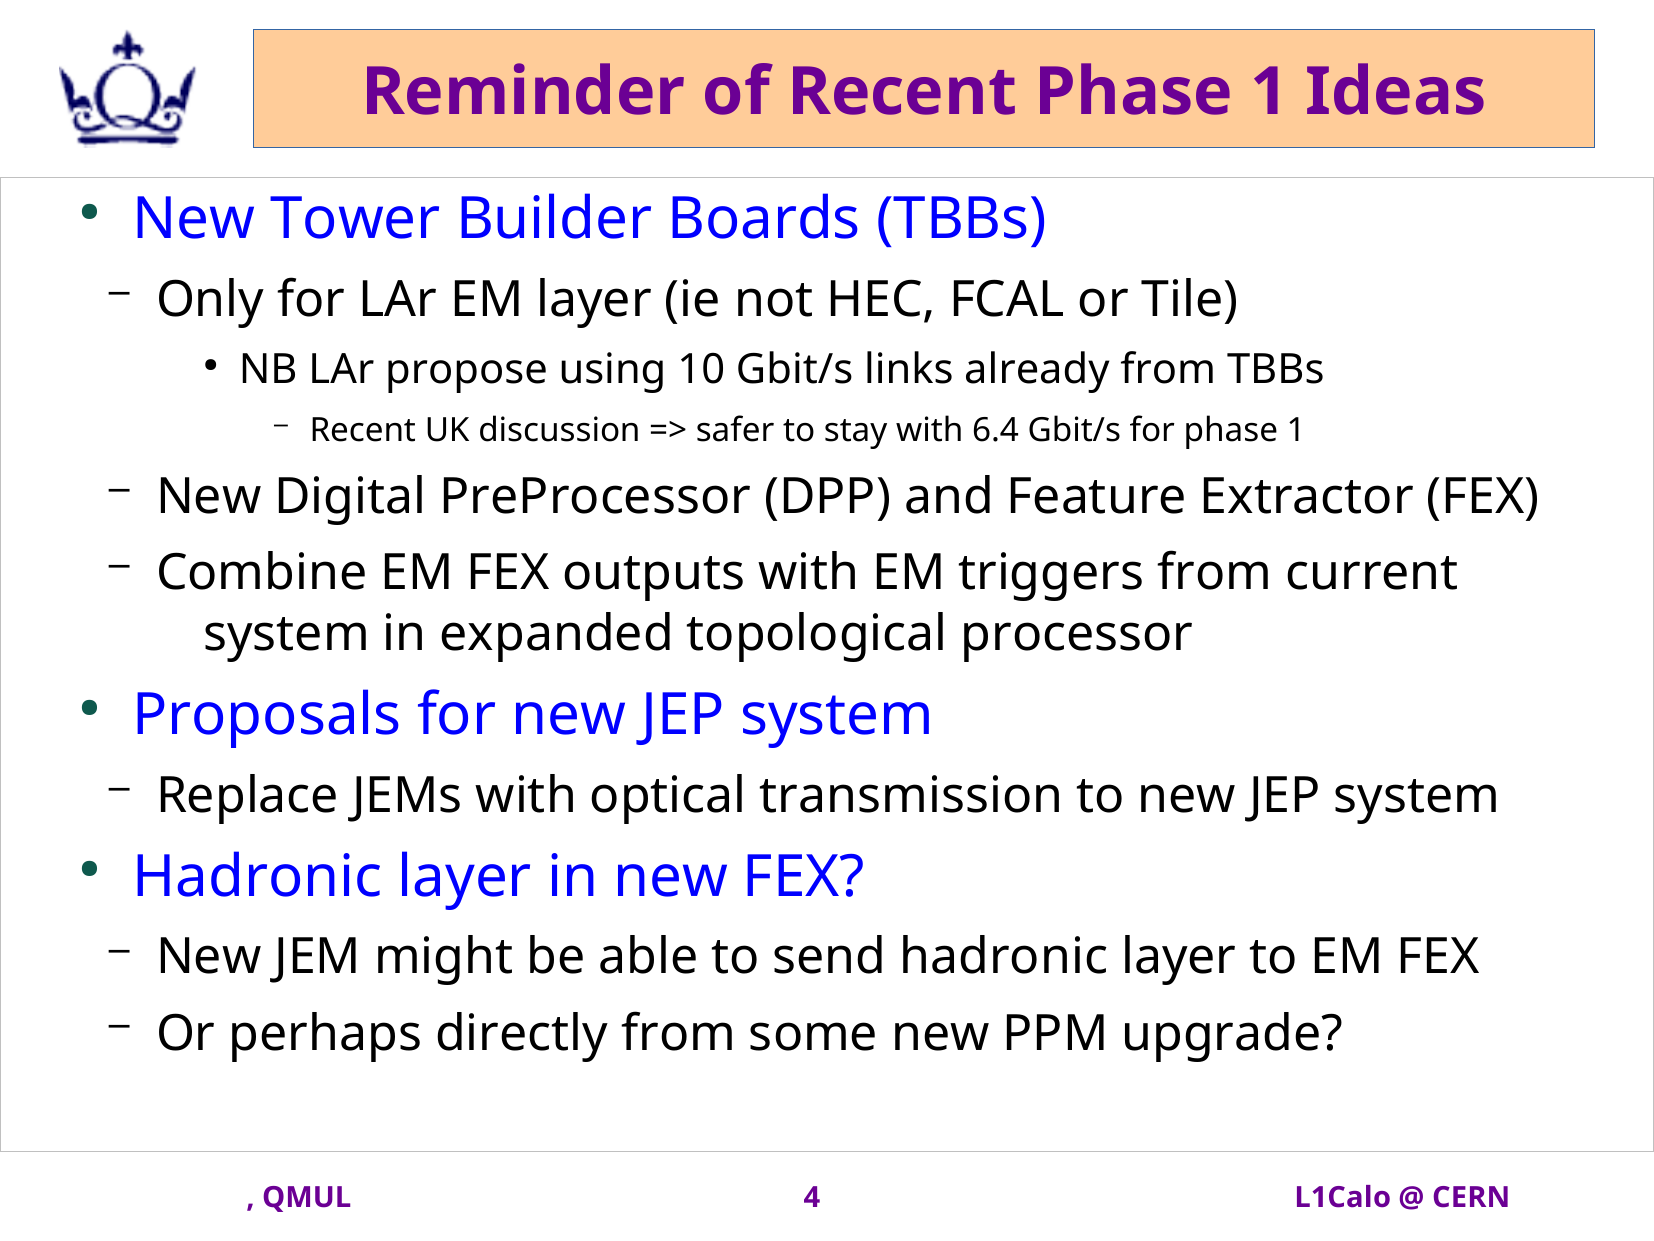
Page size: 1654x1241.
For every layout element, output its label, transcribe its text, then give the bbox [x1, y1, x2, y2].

list New Tower Builder Boards (TBBs) Only for LAr EM layer (ie not HEC, FCAL or Tile) NB LAr propose using 10 Gbit/s links already from TBBs Recent UK discussion => safer to stay with 6.4 Gbit/s for phase 1 New Digital PreProcessor (DPP) and Feature Extractor (FEX) Combine EM FEX outputs with EM triggers from current system in expanded topological processor Proposals for new JEP system Replace JEMs with optical transmission to new JEP system Hadronic layer in new FEX? New JEM might be able to send hadronic layer to EM FEX Or perhaps directly from some new PPM upgrade? [61, 181, 1605, 1149]
picture [59, 29, 200, 148]
title Reminder of Recent Phase 1 Ideas [253, 29, 1595, 148]
